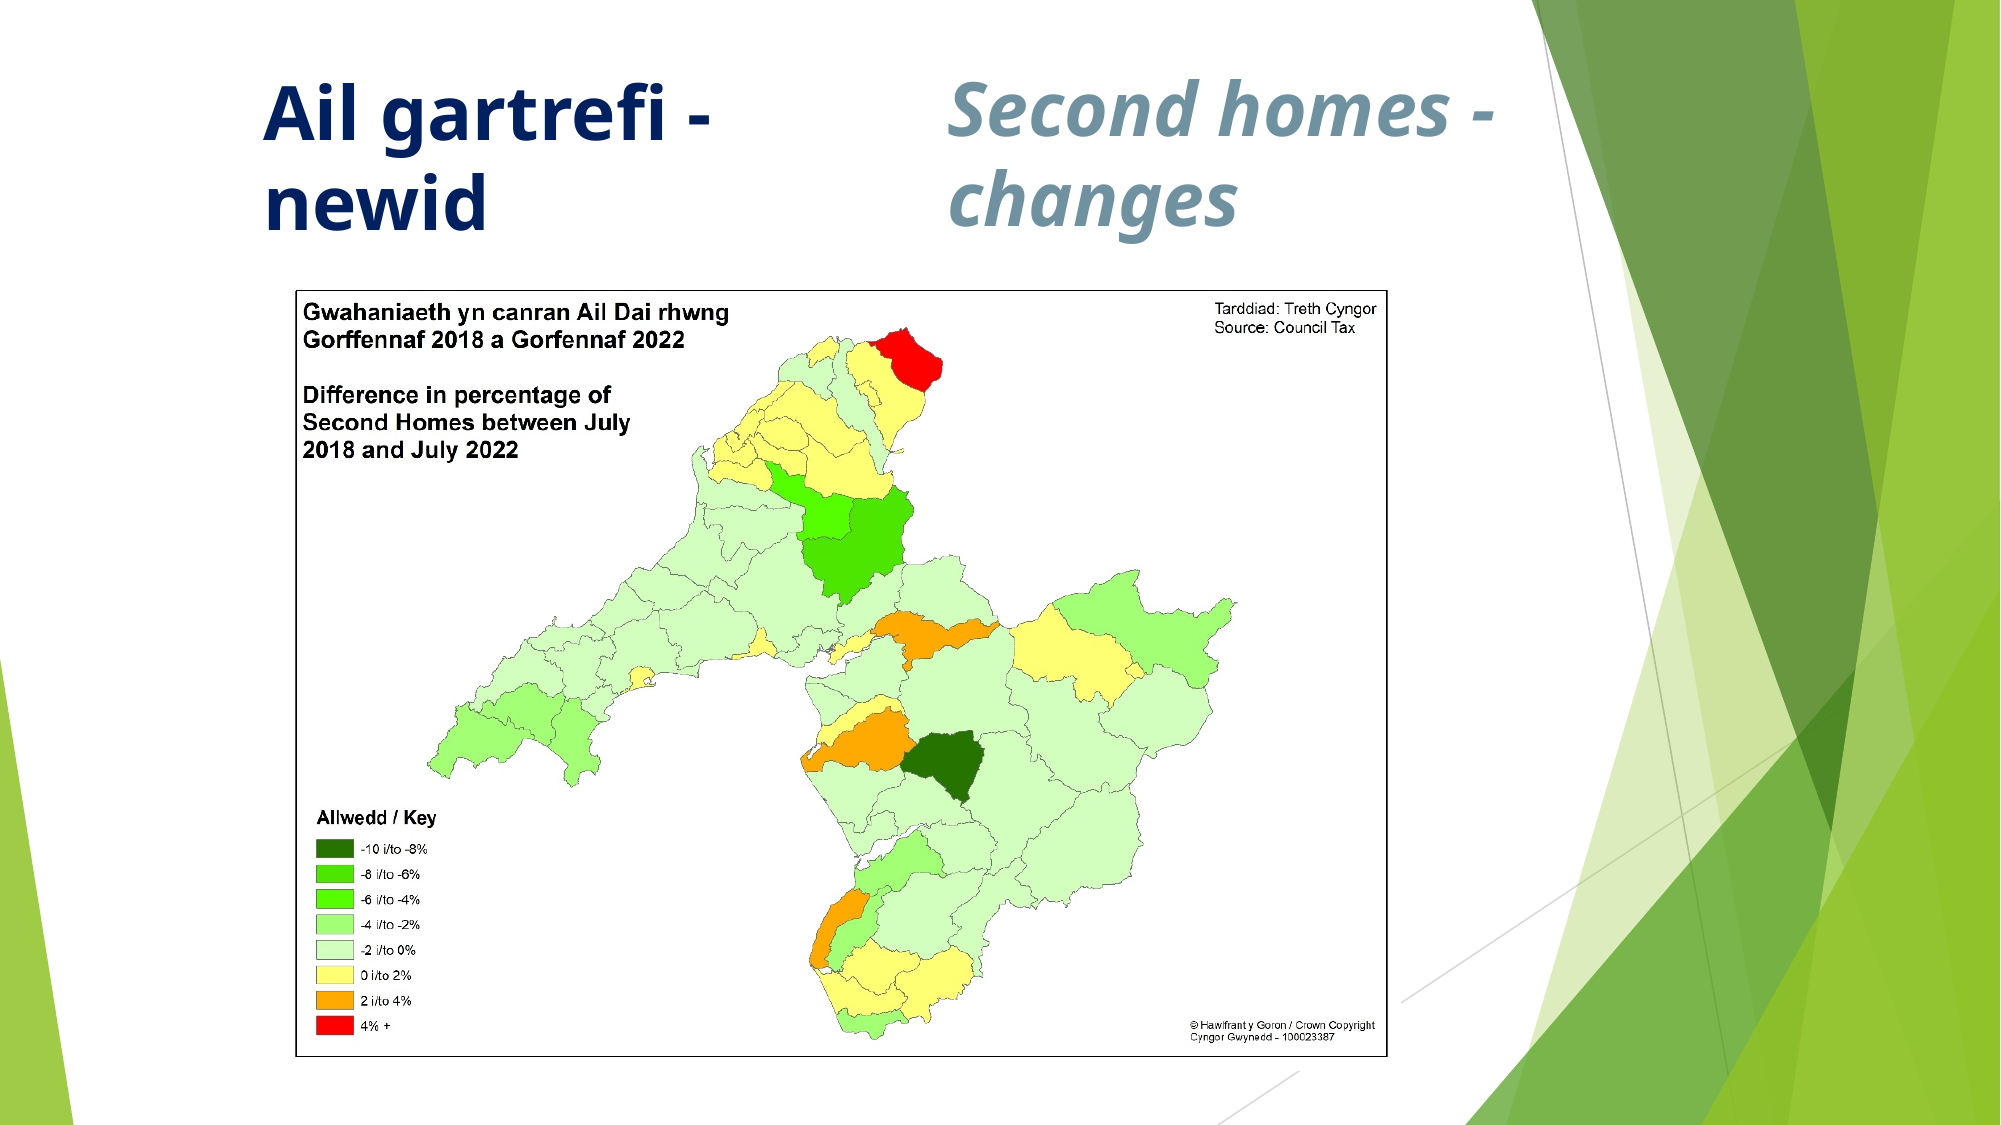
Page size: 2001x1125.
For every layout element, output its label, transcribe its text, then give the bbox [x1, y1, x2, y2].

picture [281, 279, 1401, 1071]
text_box Ail gartrefi - newid [248, 57, 914, 275]
title Second homes - changes [932, 53, 1711, 271]
